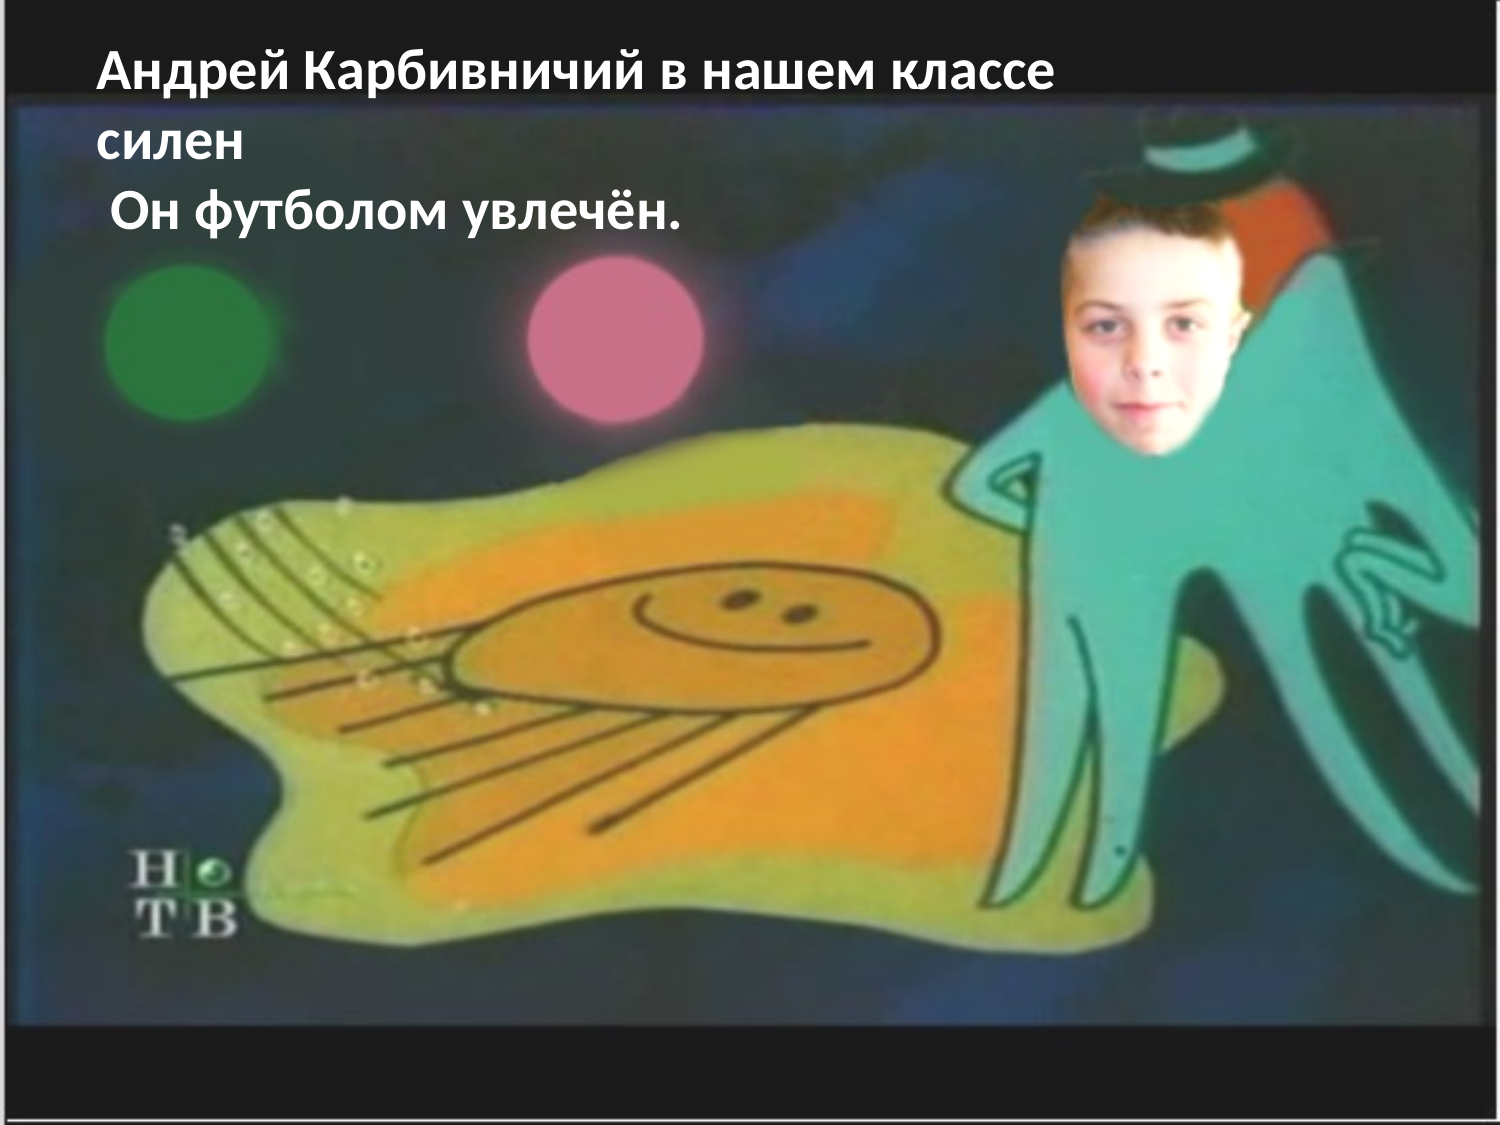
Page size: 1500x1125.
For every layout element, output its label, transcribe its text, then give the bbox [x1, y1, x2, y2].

picture [0, 0, 1500, 1125]
text_box Андрей Карбивничий в нашем классе силен Он футболом увлечён. [81, 23, 1090, 249]
